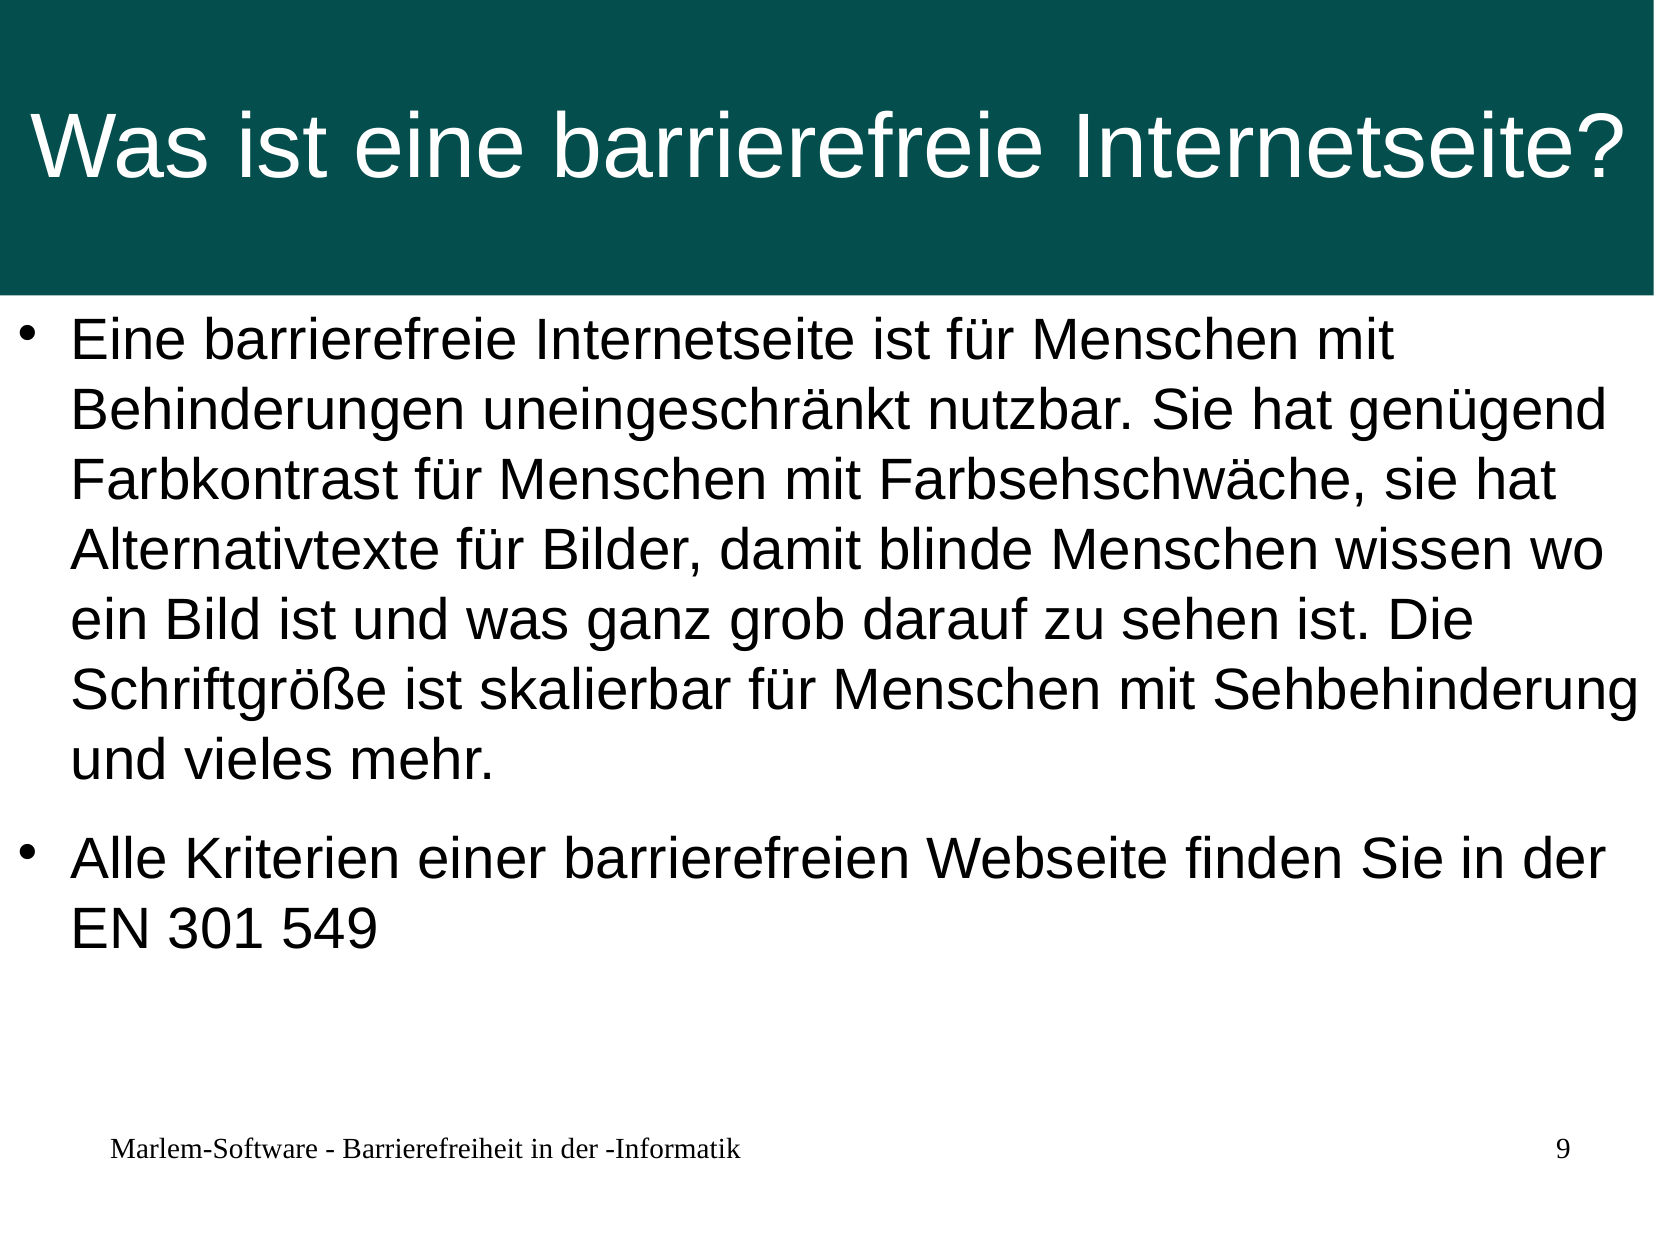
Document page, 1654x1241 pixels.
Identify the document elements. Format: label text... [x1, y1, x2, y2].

title Was ist eine barrierefreie Internetseite? [0, 0, 1654, 296]
list Eine barrierefreie Internetseite ist für Menschen mit Behinderungen uneingeschränkt nutzbar. Sie hat genügend Farbkontrast für Menschen mit Farbsehschwäche, sie hat Alternativtexte für Bilder, damit blinde Menschen wissen wo ein Bild ist und was ganz grob darauf zu sehen ist. Die Schriftgröße ist skalierbar für Menschen mit Sehbehinderung und vieles mehr. Alle Kriterien einer barrierefreien Webseite finden Sie in der EN 301 549 [0, 301, 1654, 1069]
